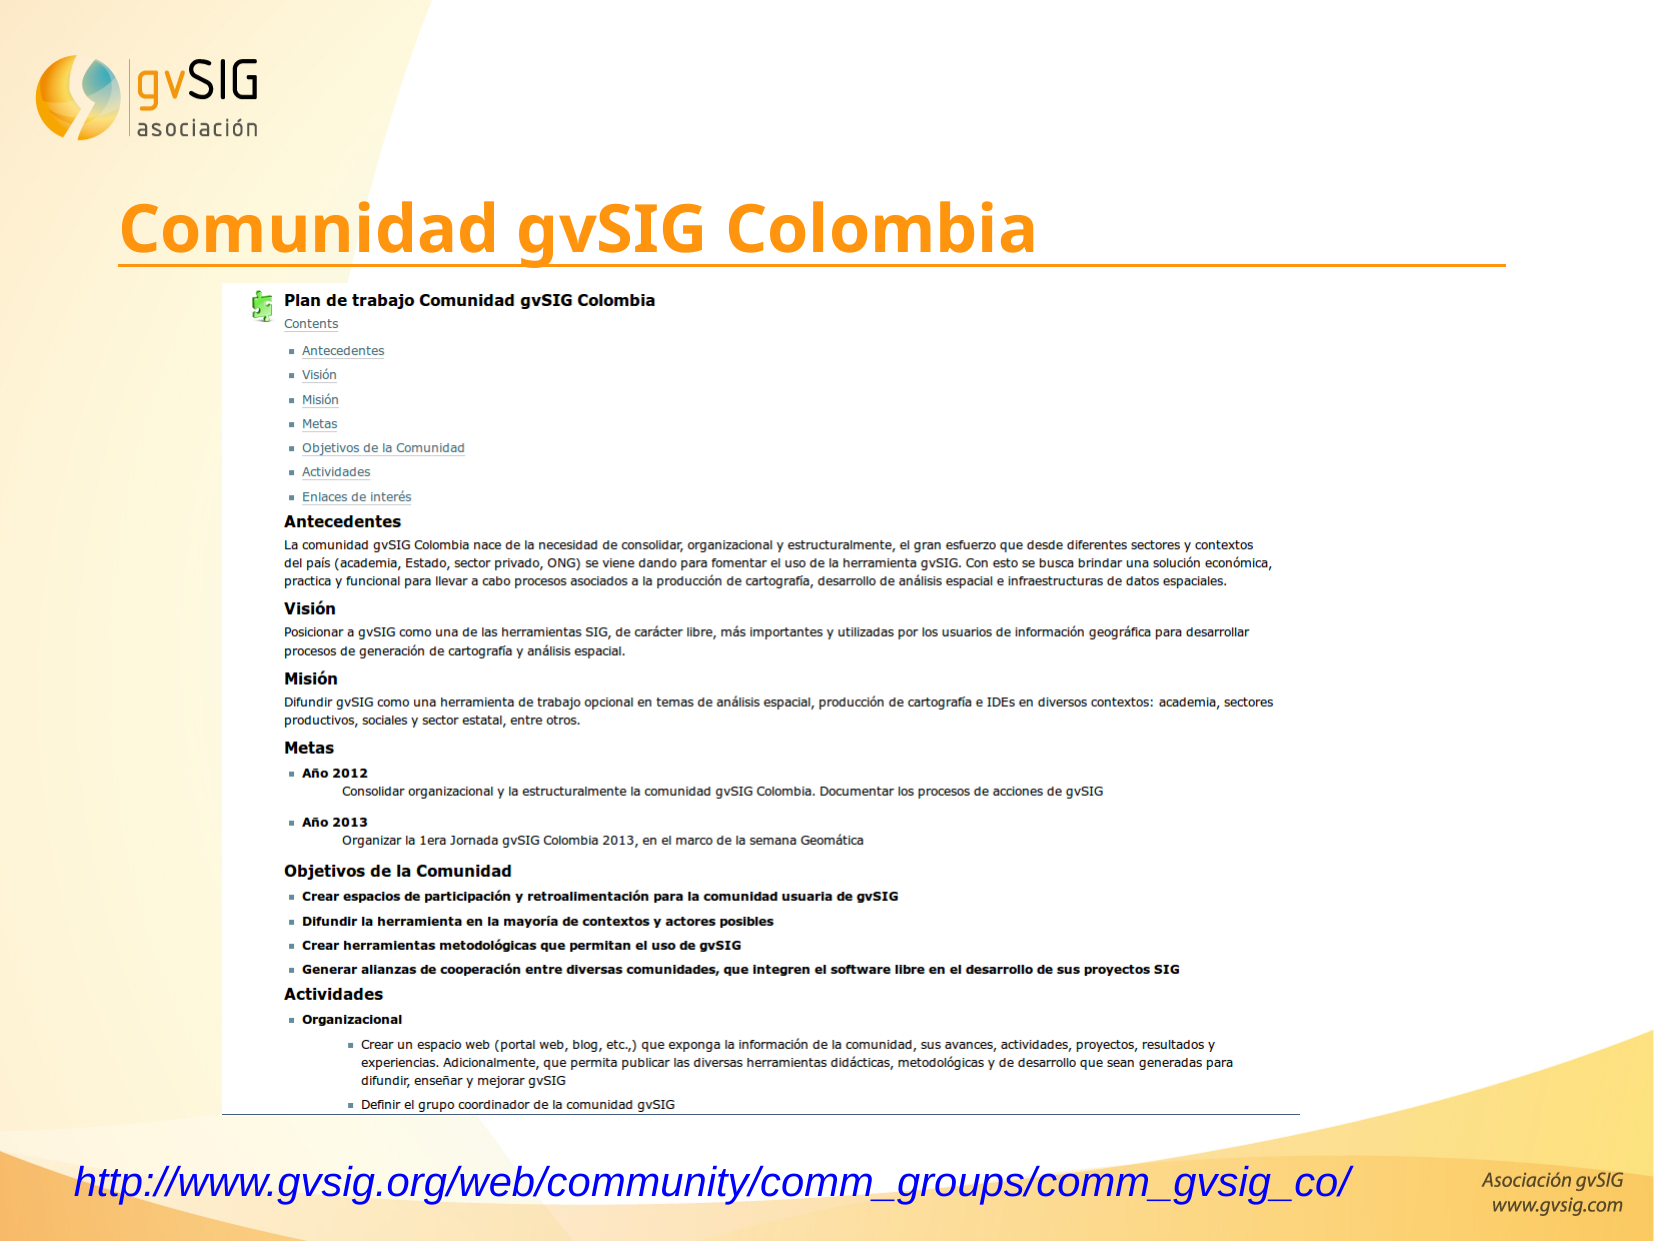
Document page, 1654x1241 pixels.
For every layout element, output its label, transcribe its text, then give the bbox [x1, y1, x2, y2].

picture [0, 0, 1654, 1241]
title Comunidad gvSIG Colombia [118, 177, 1607, 276]
text_box http://www.gvsig.org/web/community/comm_groups/comm_gvsig_co/ [59, 1151, 1481, 1213]
